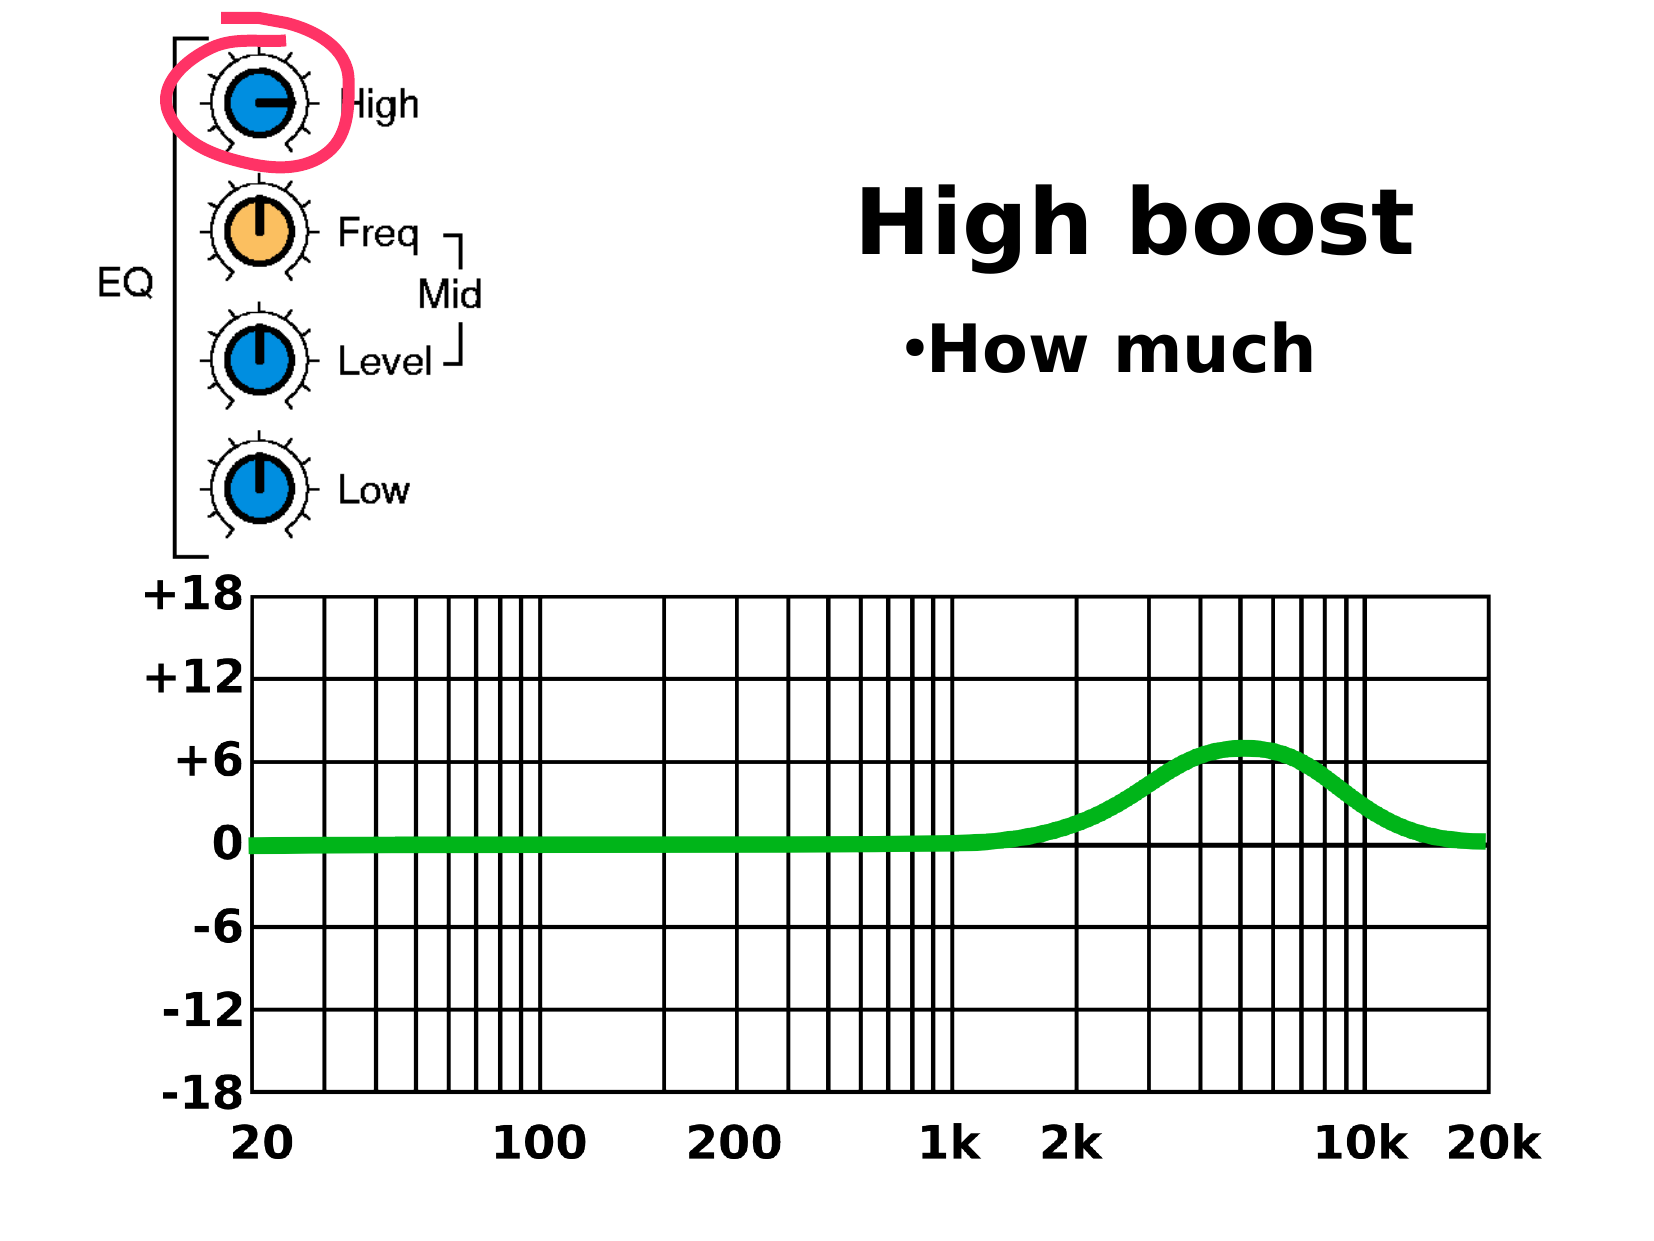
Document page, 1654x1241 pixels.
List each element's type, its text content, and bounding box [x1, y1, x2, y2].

text_box High boost [854, 114, 1426, 331]
text_box How much [903, 271, 1419, 428]
picture [145, 574, 1542, 1159]
picture [88, 29, 491, 568]
